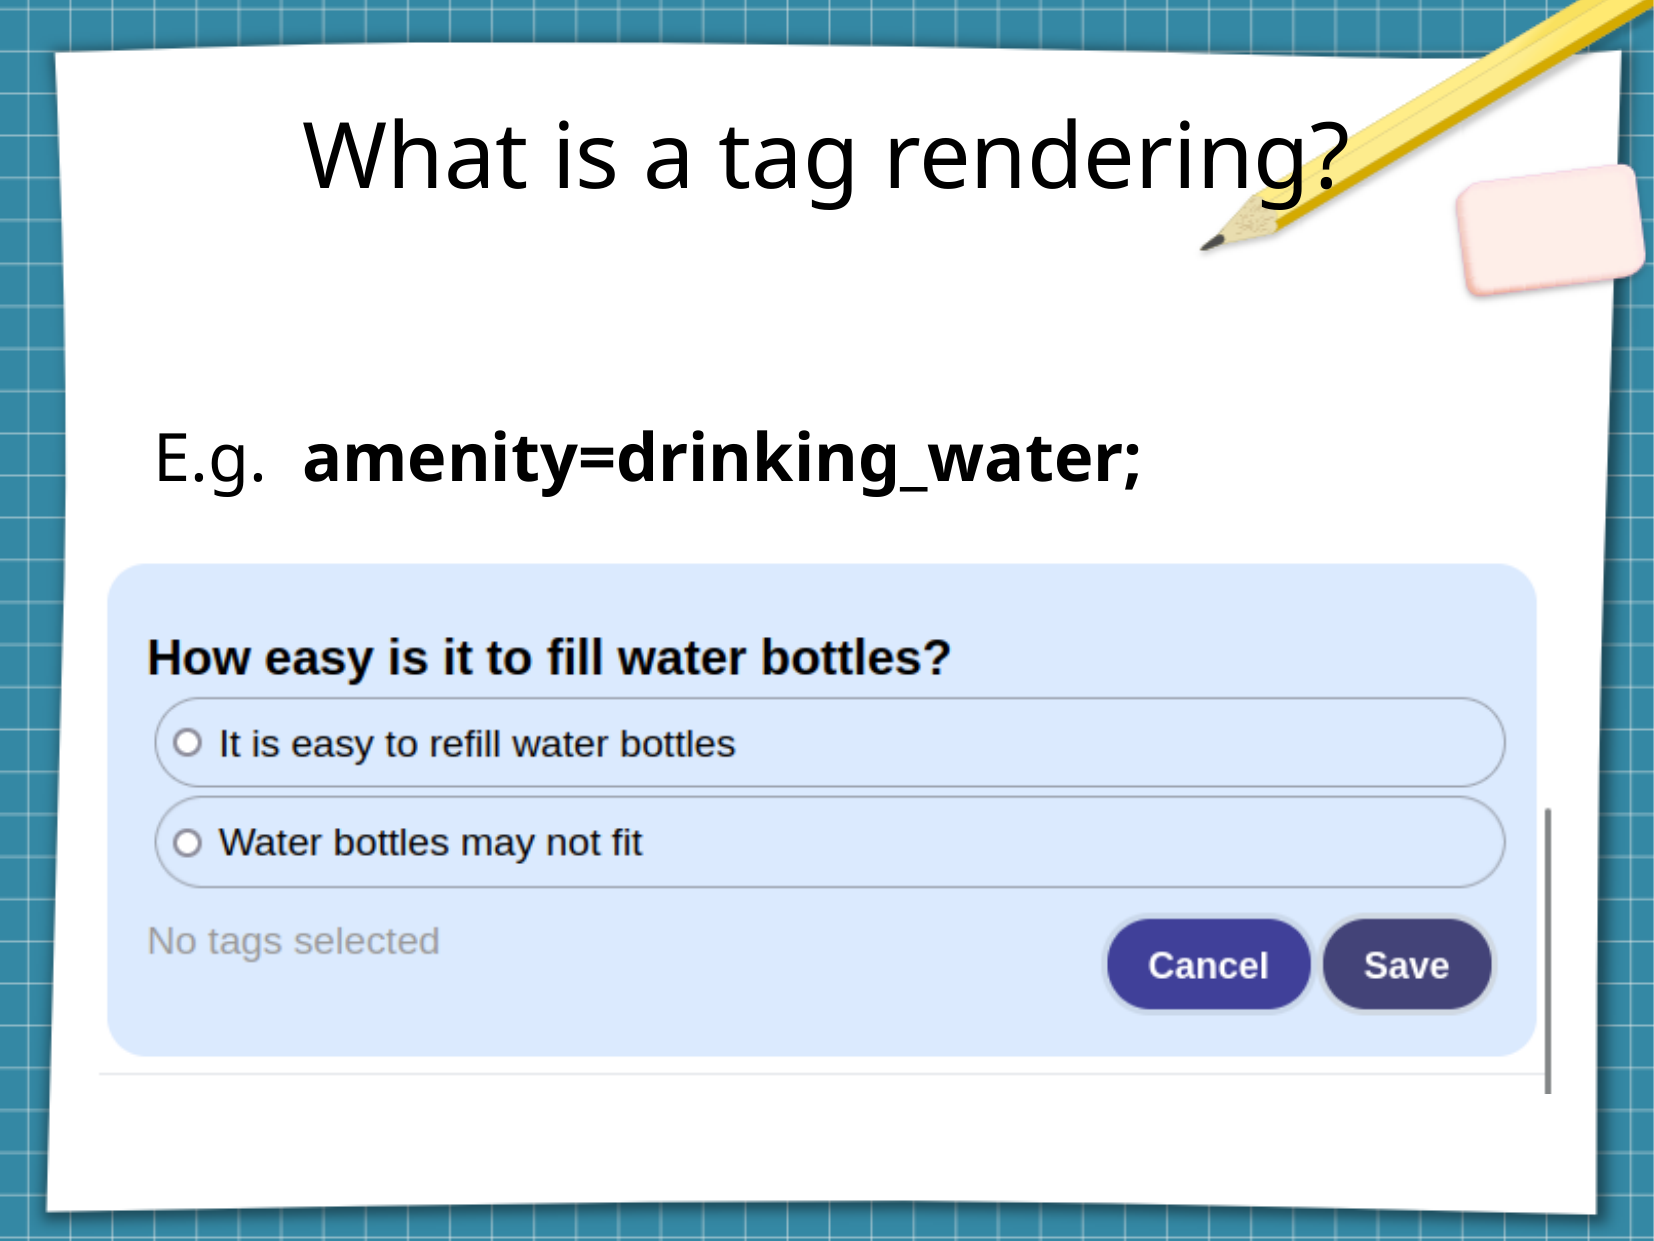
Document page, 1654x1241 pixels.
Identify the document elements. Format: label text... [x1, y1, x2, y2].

title What is a tag rendering? [82, 49, 1571, 257]
picture [0, 0, 1654, 1241]
list E.g. amenity=drinking_water; [82, 290, 1571, 1165]
